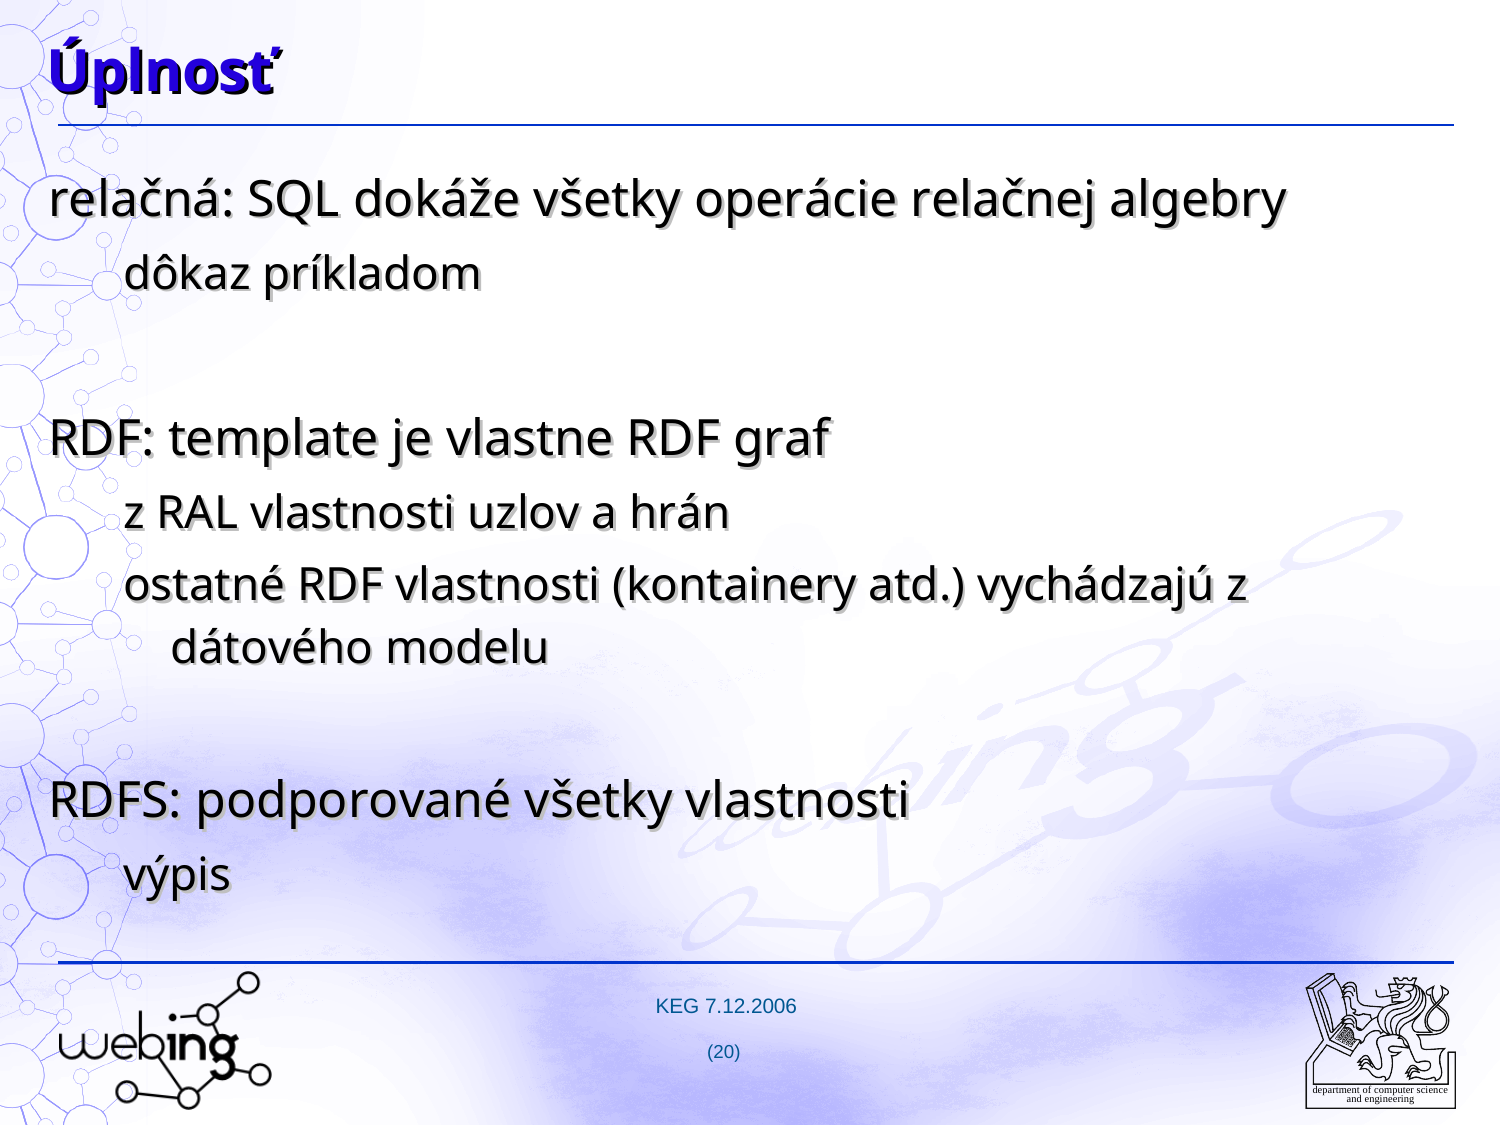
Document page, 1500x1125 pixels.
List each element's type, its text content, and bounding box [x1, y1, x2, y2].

list relačná: SQL dokáže všetky operácie relačnej algebry dôkaz príkladom RDF: template je vlastne RDF graf z RAL vlastnosti uzlov a hrán ostatné RDF vlastnosti (kontainery atd.) vychádzajú z dátového modelu RDFS: podporované všetky vlastnosti výpis [48, 162, 1455, 942]
title Úplnosť [46, 12, 1455, 126]
picture [0, 0, 1500, 1125]
